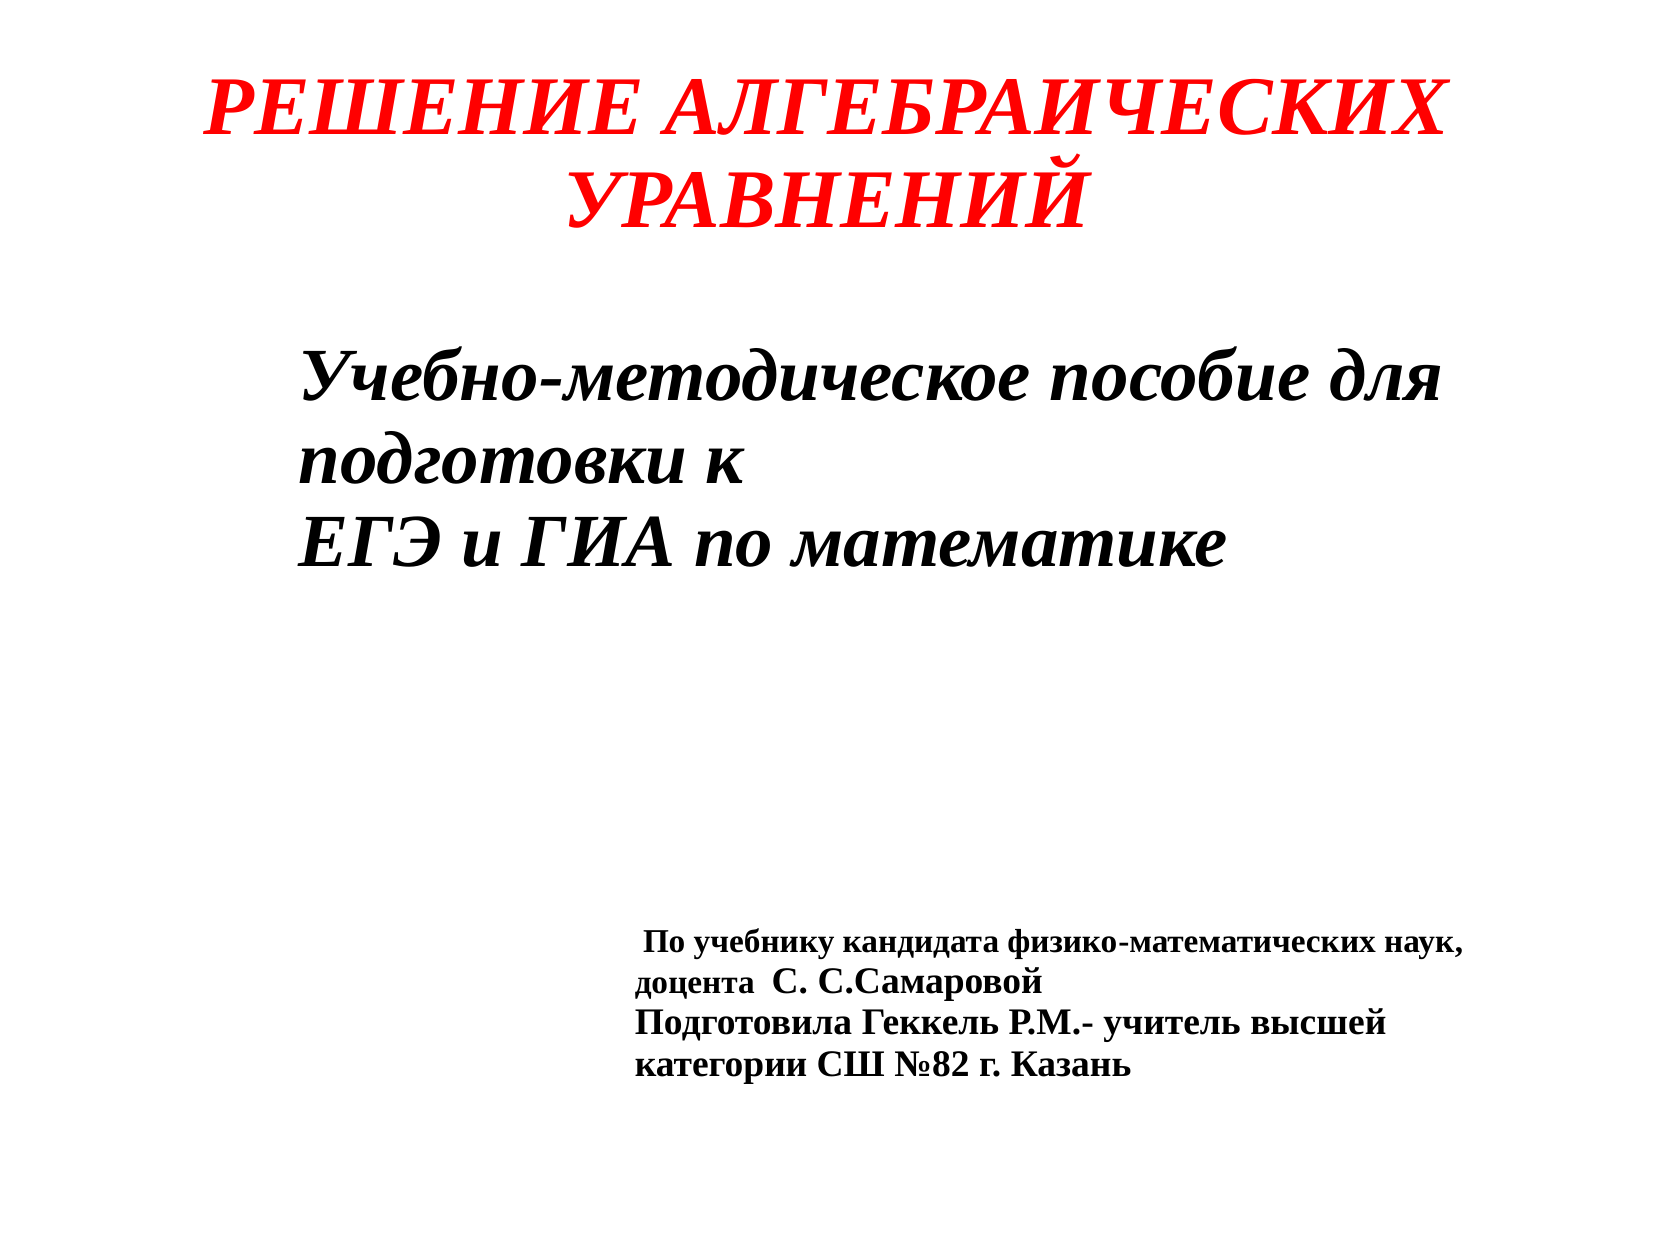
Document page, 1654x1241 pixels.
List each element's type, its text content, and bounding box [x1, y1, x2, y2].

text_box По учебнику кандидата физико-математических наук, доцента С. С.Самаровой Подготовила Геккель Р.М.- учитель высшей категории СШ №82 г. Казань [620, 915, 1565, 1096]
text_box Учебно-методическое пособие для подготовки к ЕГЭ и ГИА по математике [283, 326, 1477, 591]
title РЕШЕНИЕ АЛГЕБРАИЧЕСКИХ УРАВНЕНИЙ [82, 56, 1571, 250]
